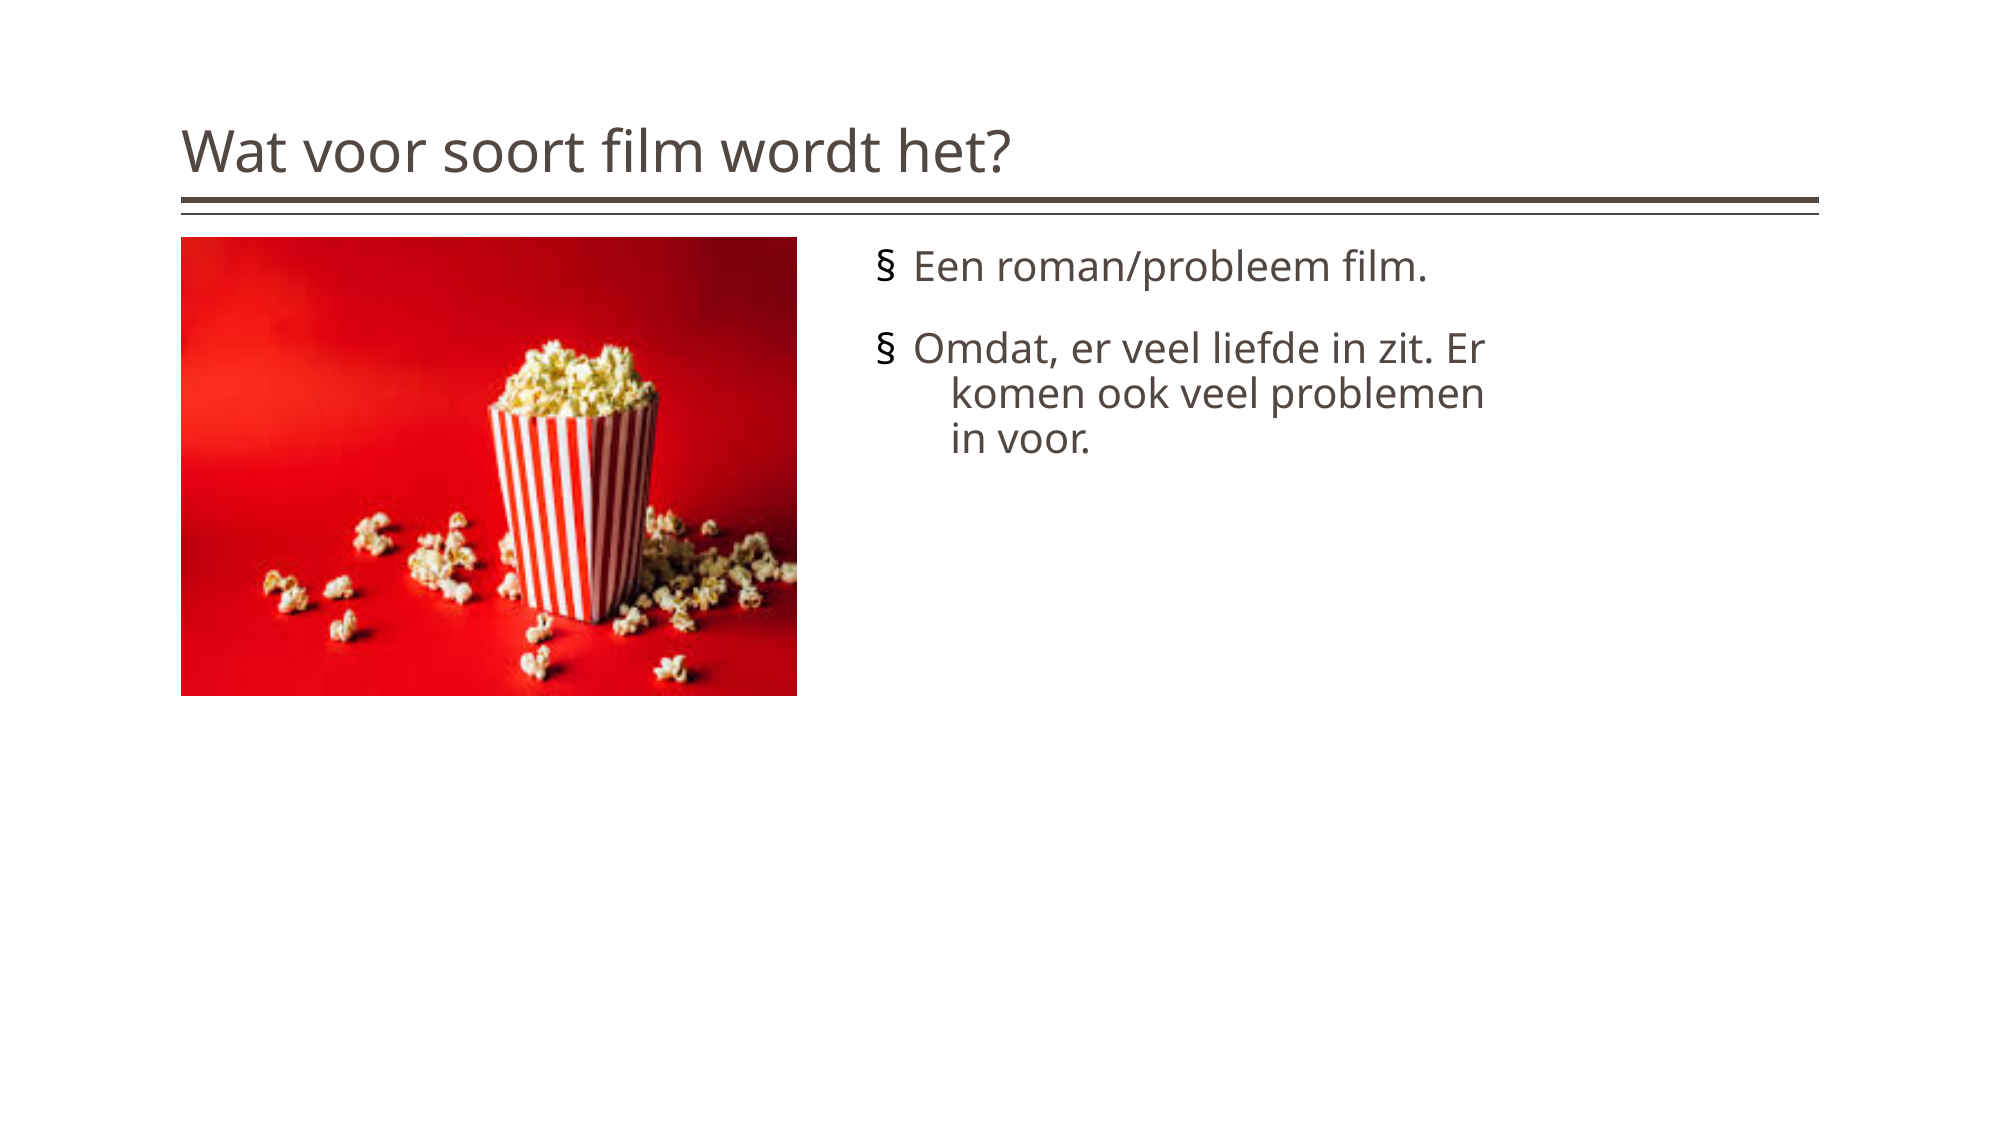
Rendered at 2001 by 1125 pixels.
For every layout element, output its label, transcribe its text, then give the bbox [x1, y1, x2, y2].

picture [181, 237, 797, 696]
list Een roman/probleem film. Omdat, er veel liefde in zit. Er komen ook veel problemen in voor. [875, 237, 1491, 541]
title Wat voor soort film wordt het? [181, 12, 1819, 193]
